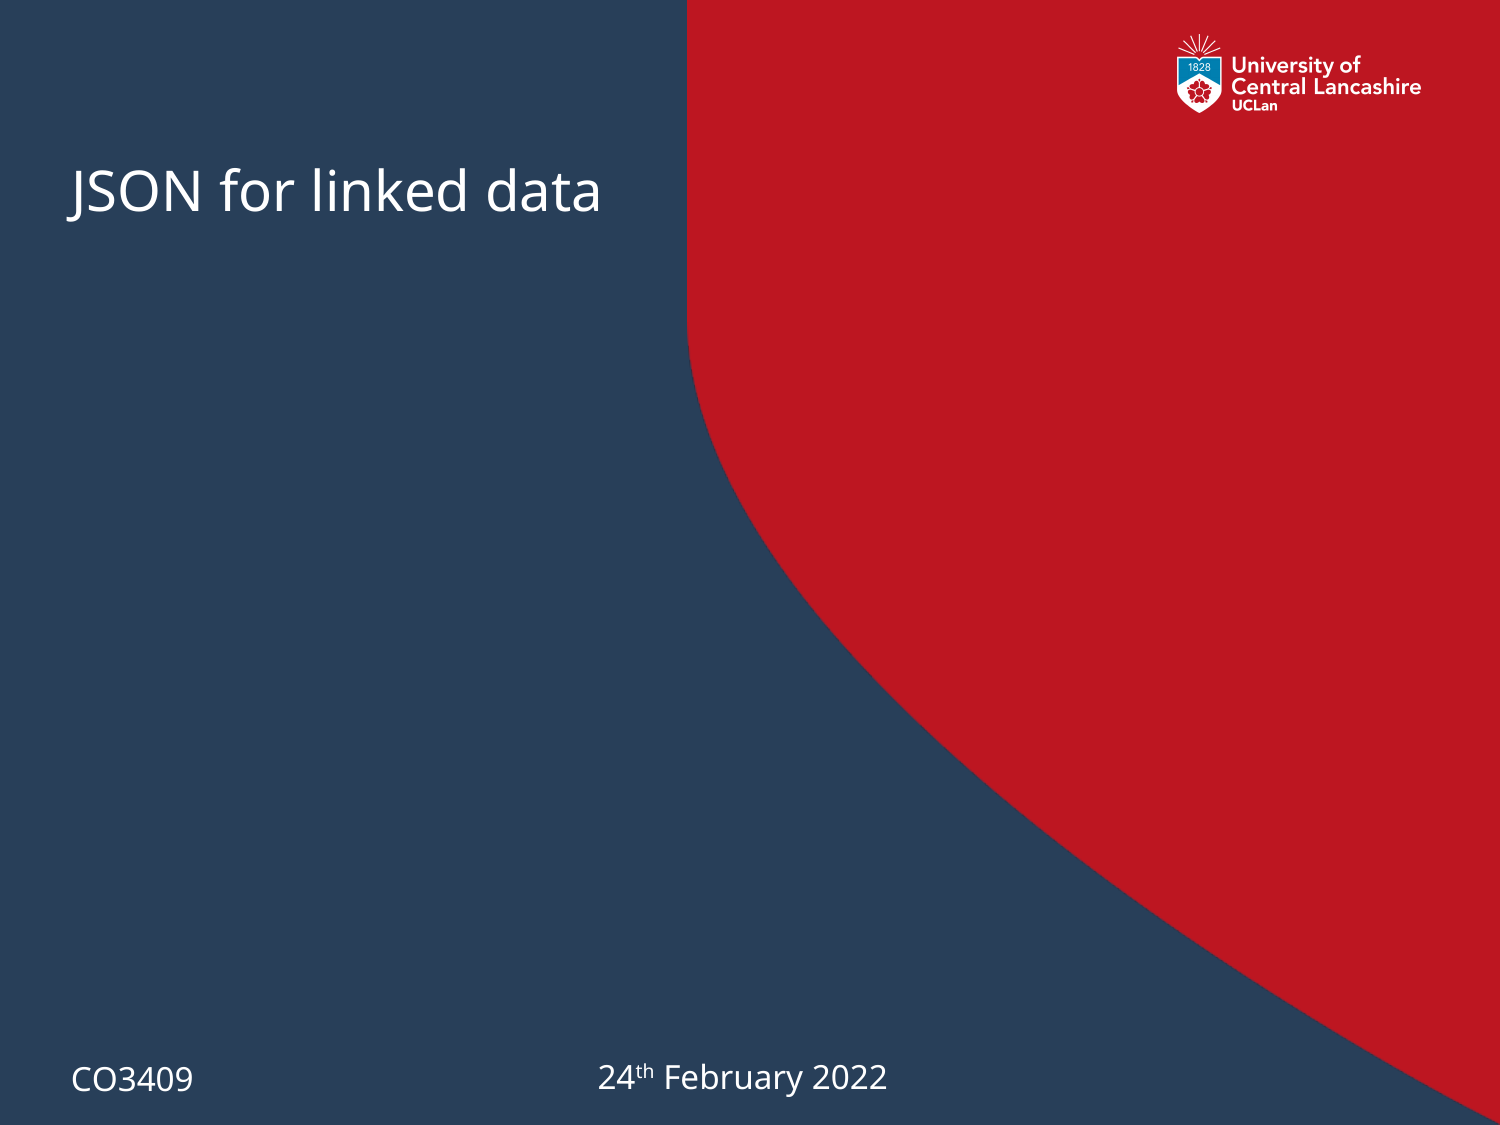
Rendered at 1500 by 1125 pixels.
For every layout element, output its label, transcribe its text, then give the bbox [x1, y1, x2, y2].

text_box JSON for linked data [56, 68, 1185, 310]
picture [687, 0, 1500, 1125]
